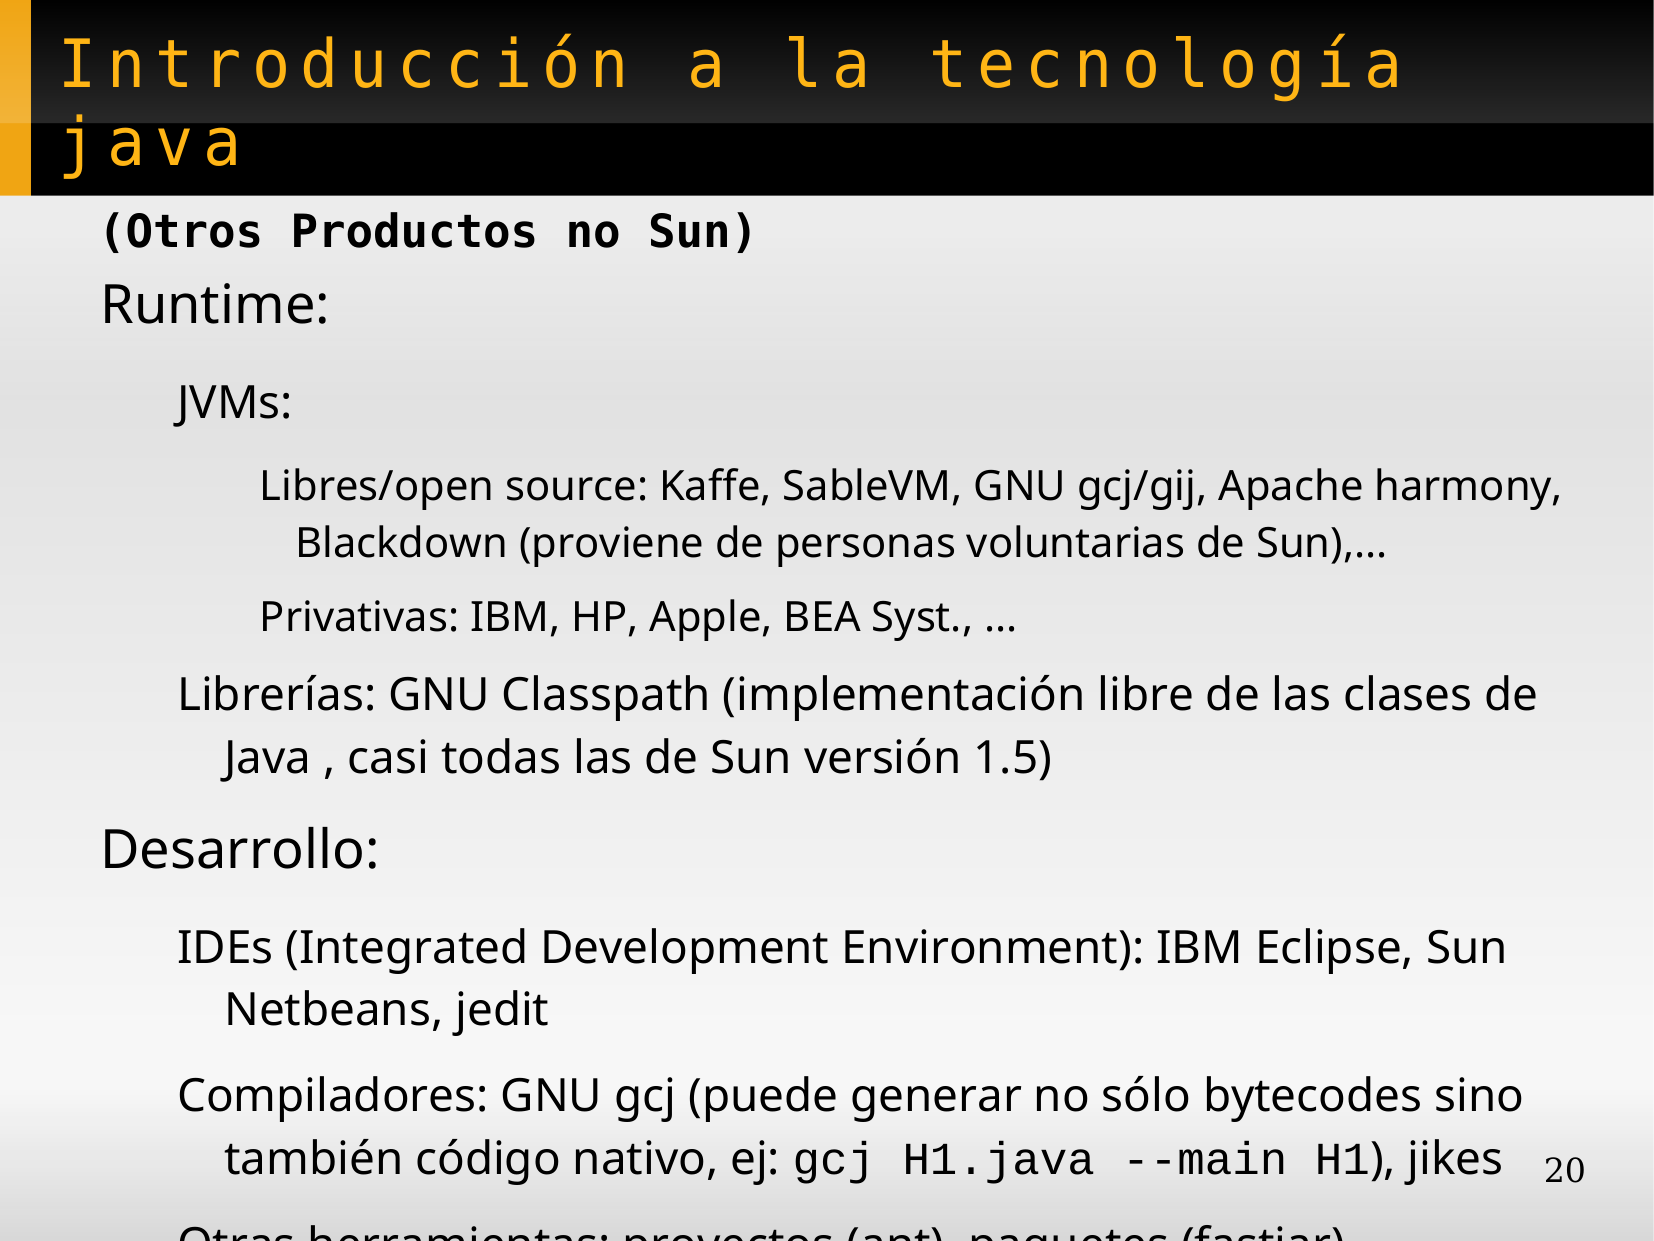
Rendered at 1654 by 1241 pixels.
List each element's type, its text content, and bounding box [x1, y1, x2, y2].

picture [0, 0, 1654, 1241]
text_box (Otros Productos no Sun) [83, 197, 773, 266]
list Runtime: JVMs: Libres/open source: Kaffe, SableVM, GNU gcj/gij, Apache harmony, Blackdown (proviene de personas voluntarias de Sun),... Privativas: IBM, HP, Apple, BEA Syst., ... Librerías: GNU Classpath (implementación libre de las clases de Java , casi todas las de Sun versión 1.5) Desarrollo: IDEs (Integrated Development Environment): IBM Eclipse, Sun Netbeans, jedit Compiladores: GNU gcj (puede generar no sólo bytecodes sino también código nativo, ej: gcj H1.java --main H1), jikes Otras herramientas: proyectos (ant), paquetes (fastjar), appletviewer,... [82, 265, 1571, 1241]
picture [1571, 1159, 1580, 1181]
title Introducción a la tecnología java [59, 25, 1595, 182]
